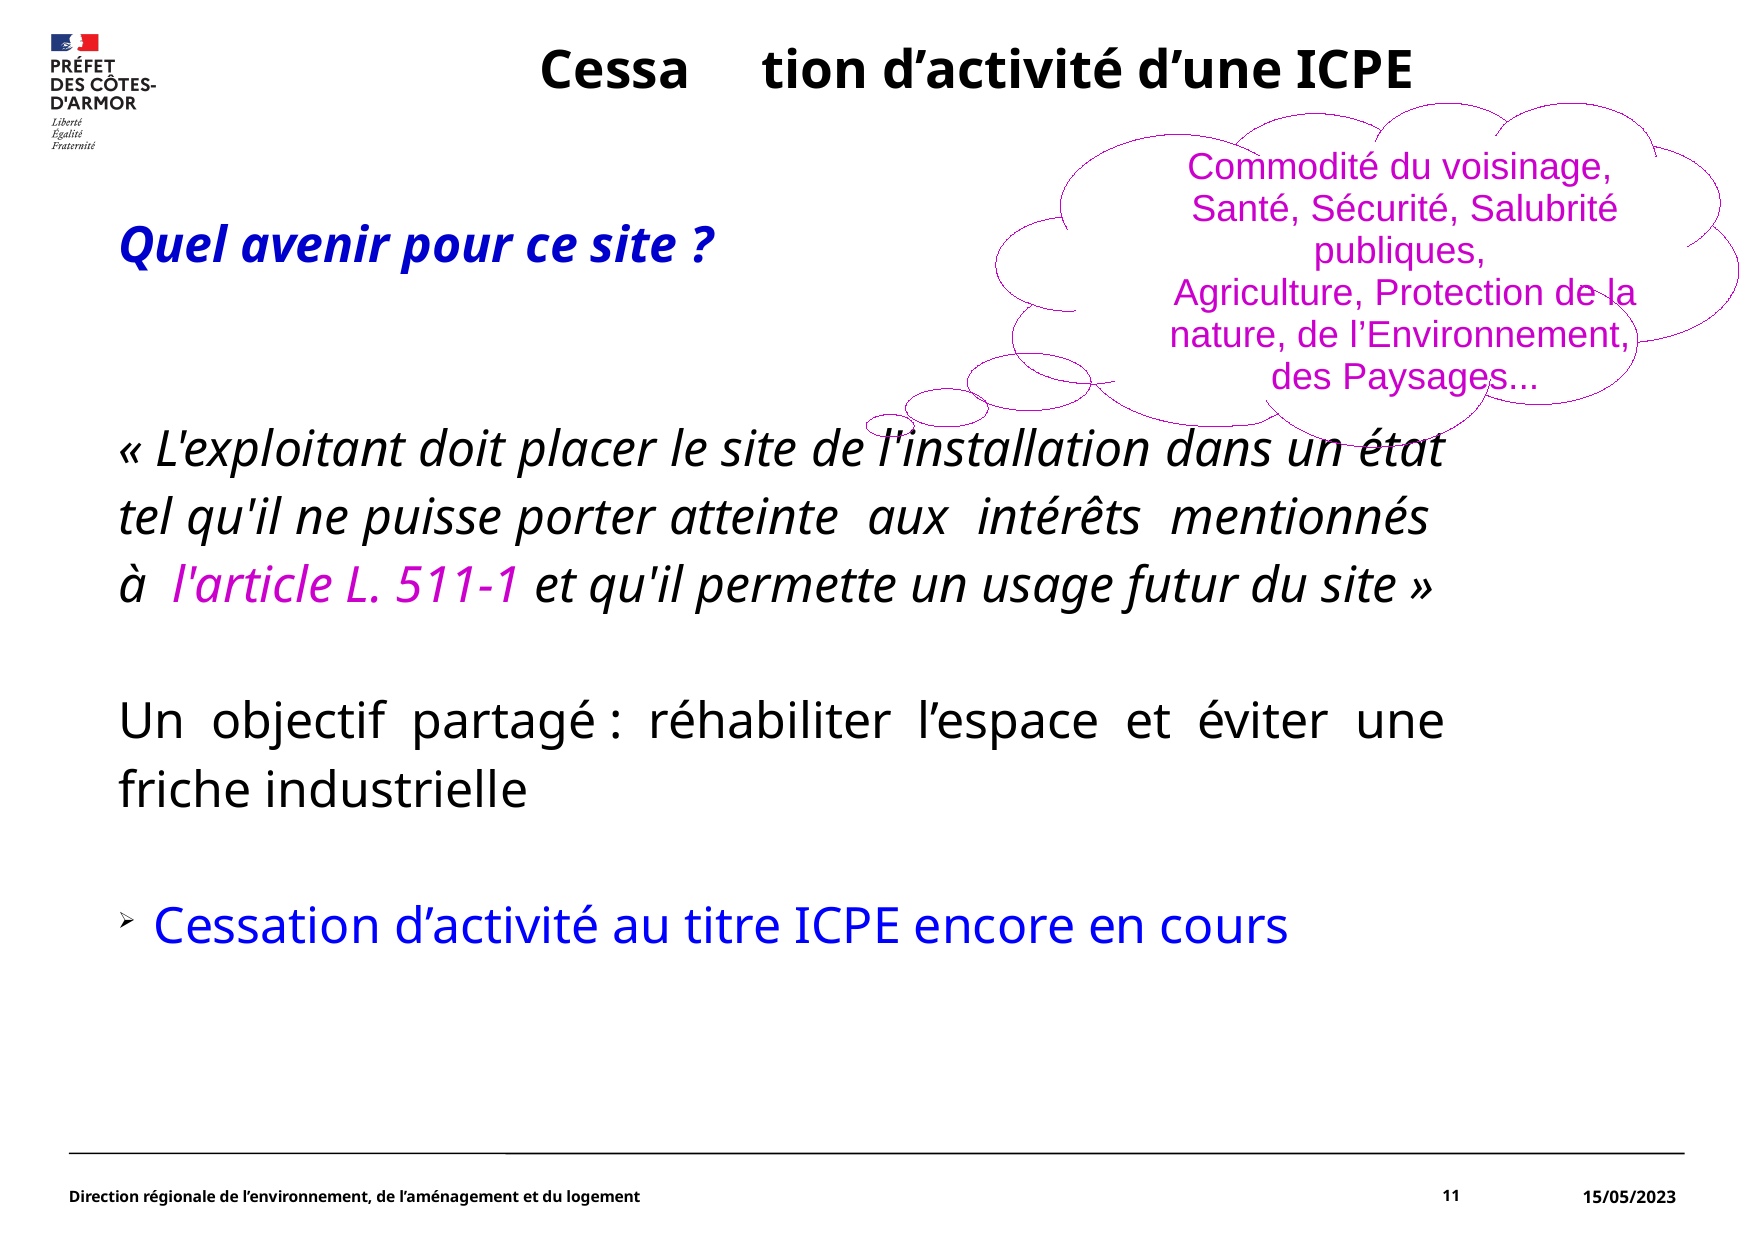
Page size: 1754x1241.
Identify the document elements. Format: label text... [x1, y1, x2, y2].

text_box Commodité du voisinage, Santé, Sécurité, Salubrité publiques, Agriculture, Protection de la nature, de l’Environnement, des Paysages... [1112, 138, 1699, 406]
title Cessa tion d’activité d’une ICPE [361, 42, 1593, 127]
text_box Quel avenir pour ce site ? « L'exploitant doit placer le site de l'installation dans un état tel qu'il ne puisse porter atteinte aux intérêts mentionnés à l'article L. 511-1 et qu'il permette un usage futur du site » Un objectif partagé : réhabiliter l’espace et éviter une friche industrielle Cessation d’activité au titre ICPE encore en cours [103, 201, 1461, 1241]
